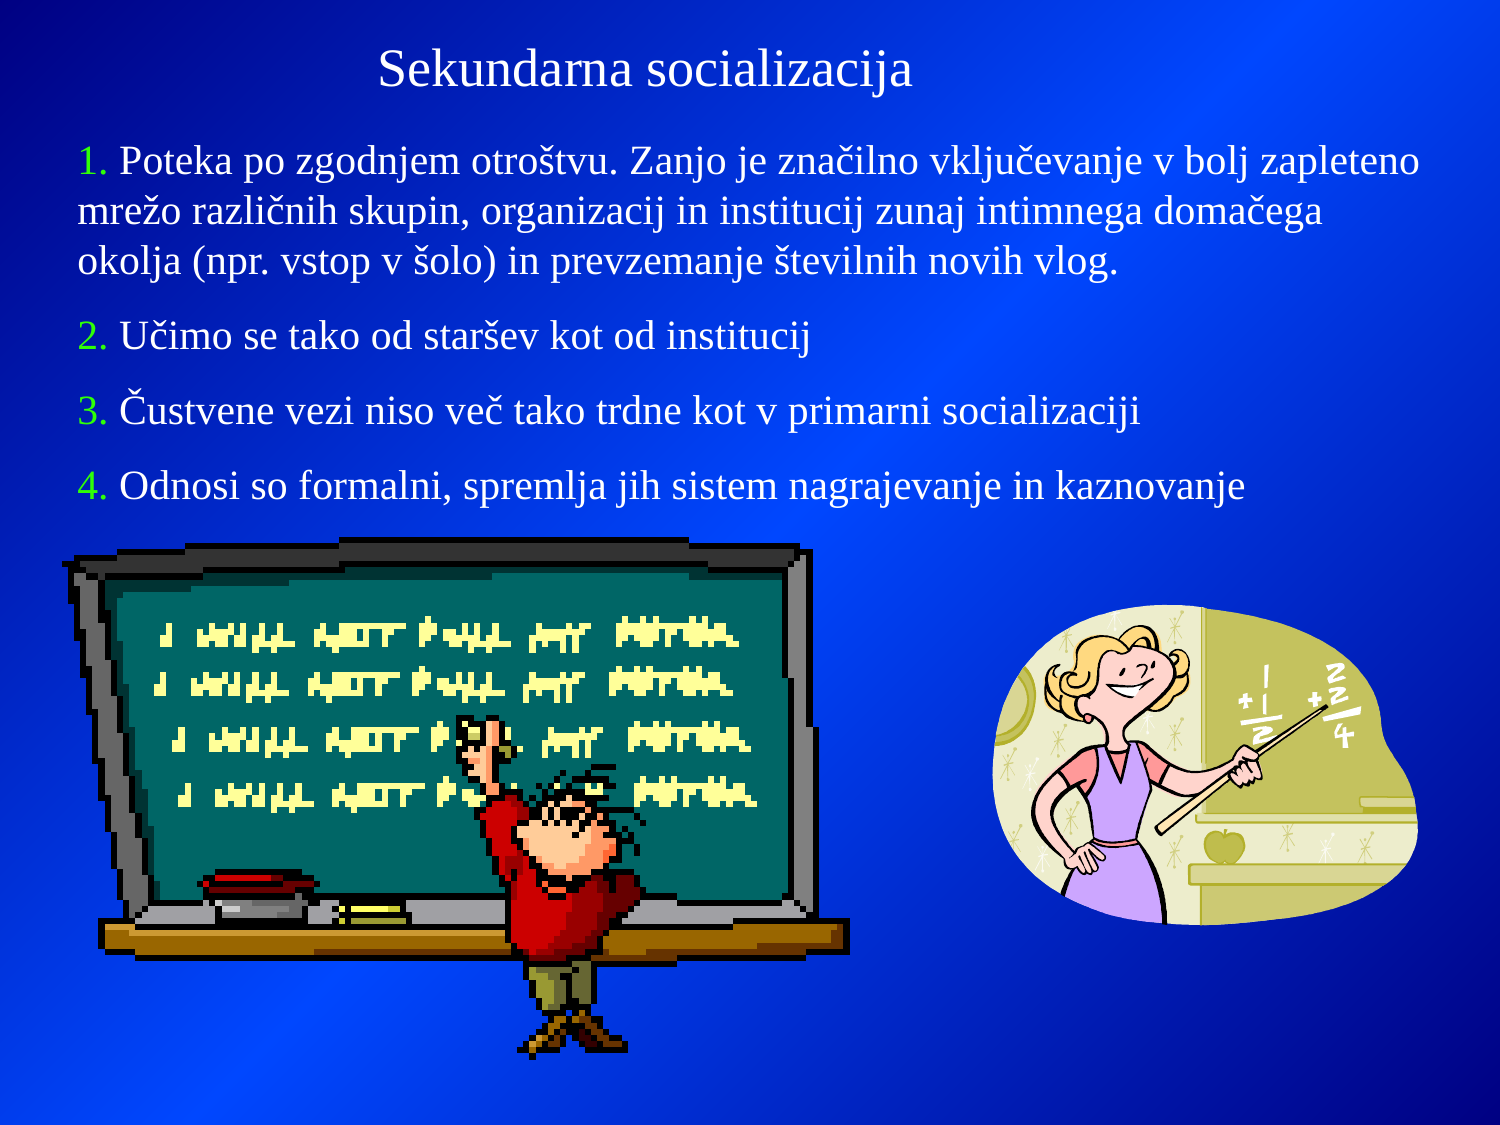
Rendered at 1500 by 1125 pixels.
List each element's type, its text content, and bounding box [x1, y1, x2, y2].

picture [62, 537, 850, 1060]
text_box Sekundarna socializacija [24, 24, 1450, 105]
text_box 3. Čustvene vezi niso več tako trdne kot v primarni socializaciji [62, 375, 1438, 440]
picture [987, 600, 1423, 931]
text_box 2. Učimo se tako od staršev kot od institucij [62, 299, 1438, 365]
text_box 4. Odnosi so formalni, spremlja jih sistem nagrajevanje in kaznovanje [62, 450, 1438, 515]
text_box 1. Poteka po zgodnjem otroštvu. Zanjo je značilno vključevanje v bolj zapleteno mrežo različnih skupin, organizacij in institucij zunaj intimnega domačega okolja (npr. vstop v šolo) in prevzemanje številnih novih vlog. [62, 125, 1438, 290]
